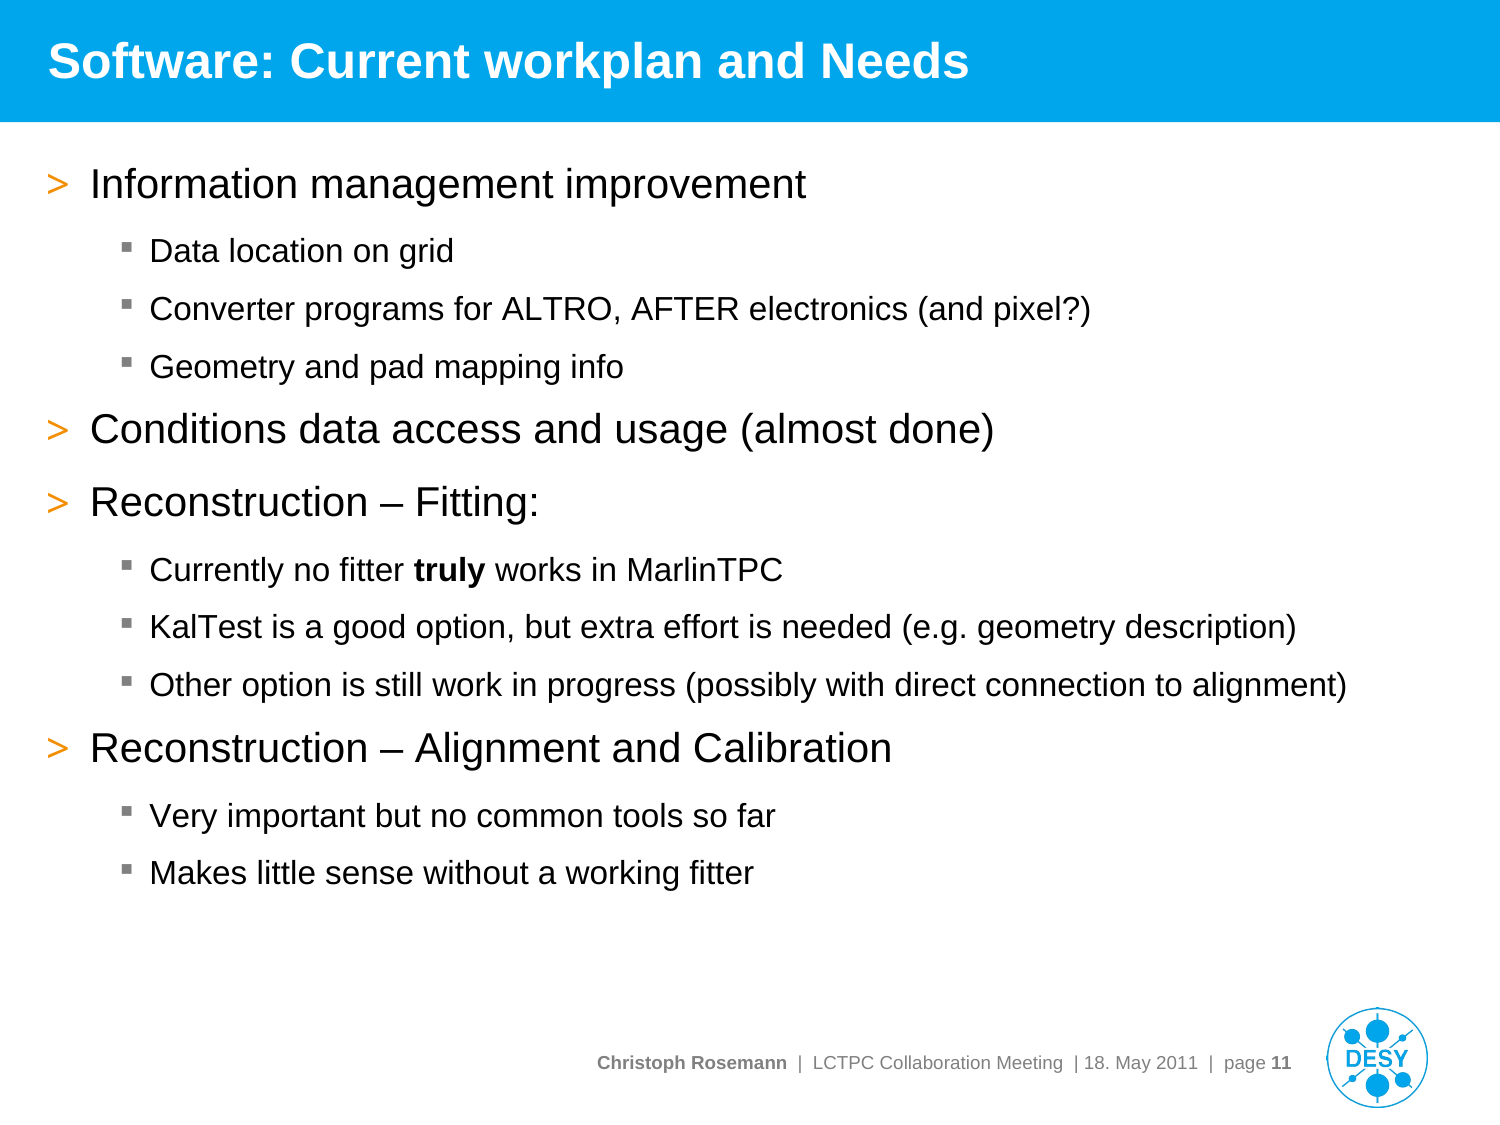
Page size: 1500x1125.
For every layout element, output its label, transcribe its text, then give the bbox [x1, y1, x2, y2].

title Software: Current workplan and Needs [47, 24, 1446, 99]
list Information management improvement Data location on grid Converter programs for ALTRO, AFTER electronics (and pixel?) Geometry and pad mapping info Conditions data access and usage (almost done) Reconstruction – Fitting: Currently no fitter truly works in MarlinTPC KalTest is a good option, but extra effort is needed (e.g. geometry description) Other option is still work in progress (possibly with direct connection to alignment) Reconstruction – Alignment and Calibration Very important but no common tools so far Makes little sense without a working fitter [46, 160, 1444, 897]
picture [1326, 1007, 1428, 1108]
